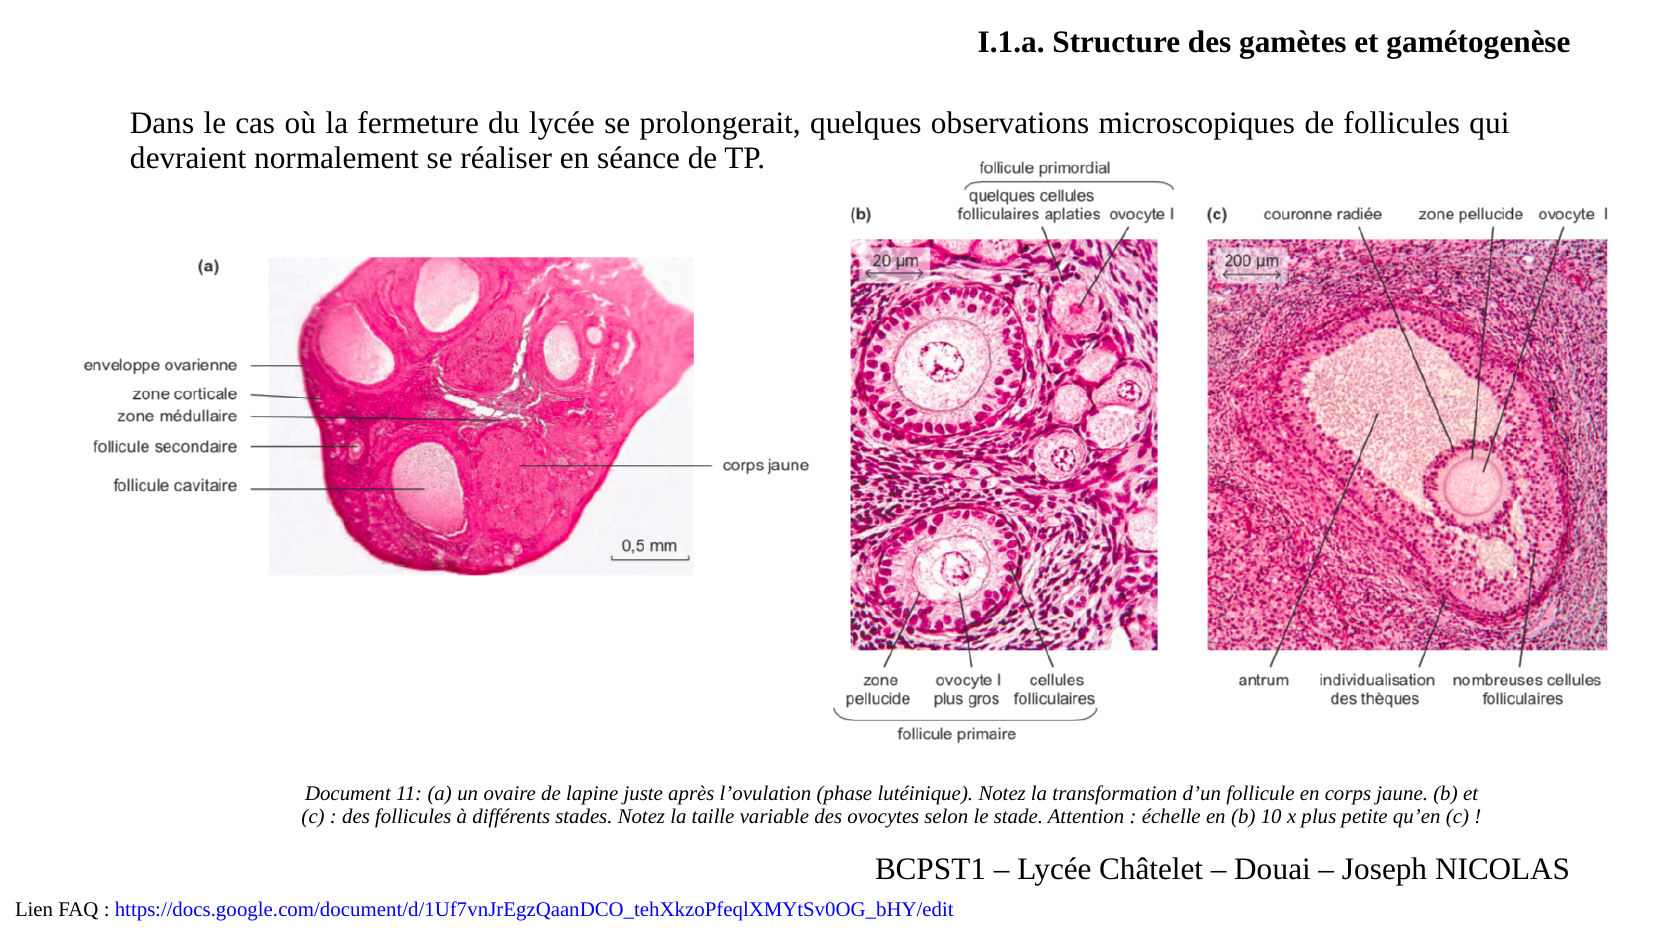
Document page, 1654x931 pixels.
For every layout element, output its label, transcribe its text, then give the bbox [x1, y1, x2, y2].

text_box I.1.a. Structure des gamètes et gamétogenèse [401, 5, 1572, 78]
picture [826, 153, 1621, 746]
picture [70, 242, 818, 591]
text_box BCPST1 – Lycée Châtelet – Douai – Joseph NICOLAS [637, 832, 1571, 905]
text_box Dans le cas où la fermeture du lycée se prolongerait, quelques observations microscopiques de follicules qui devraient normalement se réaliser en séance de TP. [129, 106, 1512, 284]
text_box Lien FAQ : https://docs.google.com/document/d/1Uf7vnJrEgzQaanDCO_tehXkzoPfeqlXMYtSv0OG_bHY/edit [0, 897, 993, 931]
text_box Document 11: (a) un ovaire de lapine juste après l’ovulation (phase lutéinique). Notez la transformation d’un follicule en corps jaune. (b) et (c) : des follicules à différents stades. Notez la taille variable des ovocytes selon le stade. Attention : échelle en (b) 10 x plus petite qu’en (c) ! [295, 746, 1489, 863]
